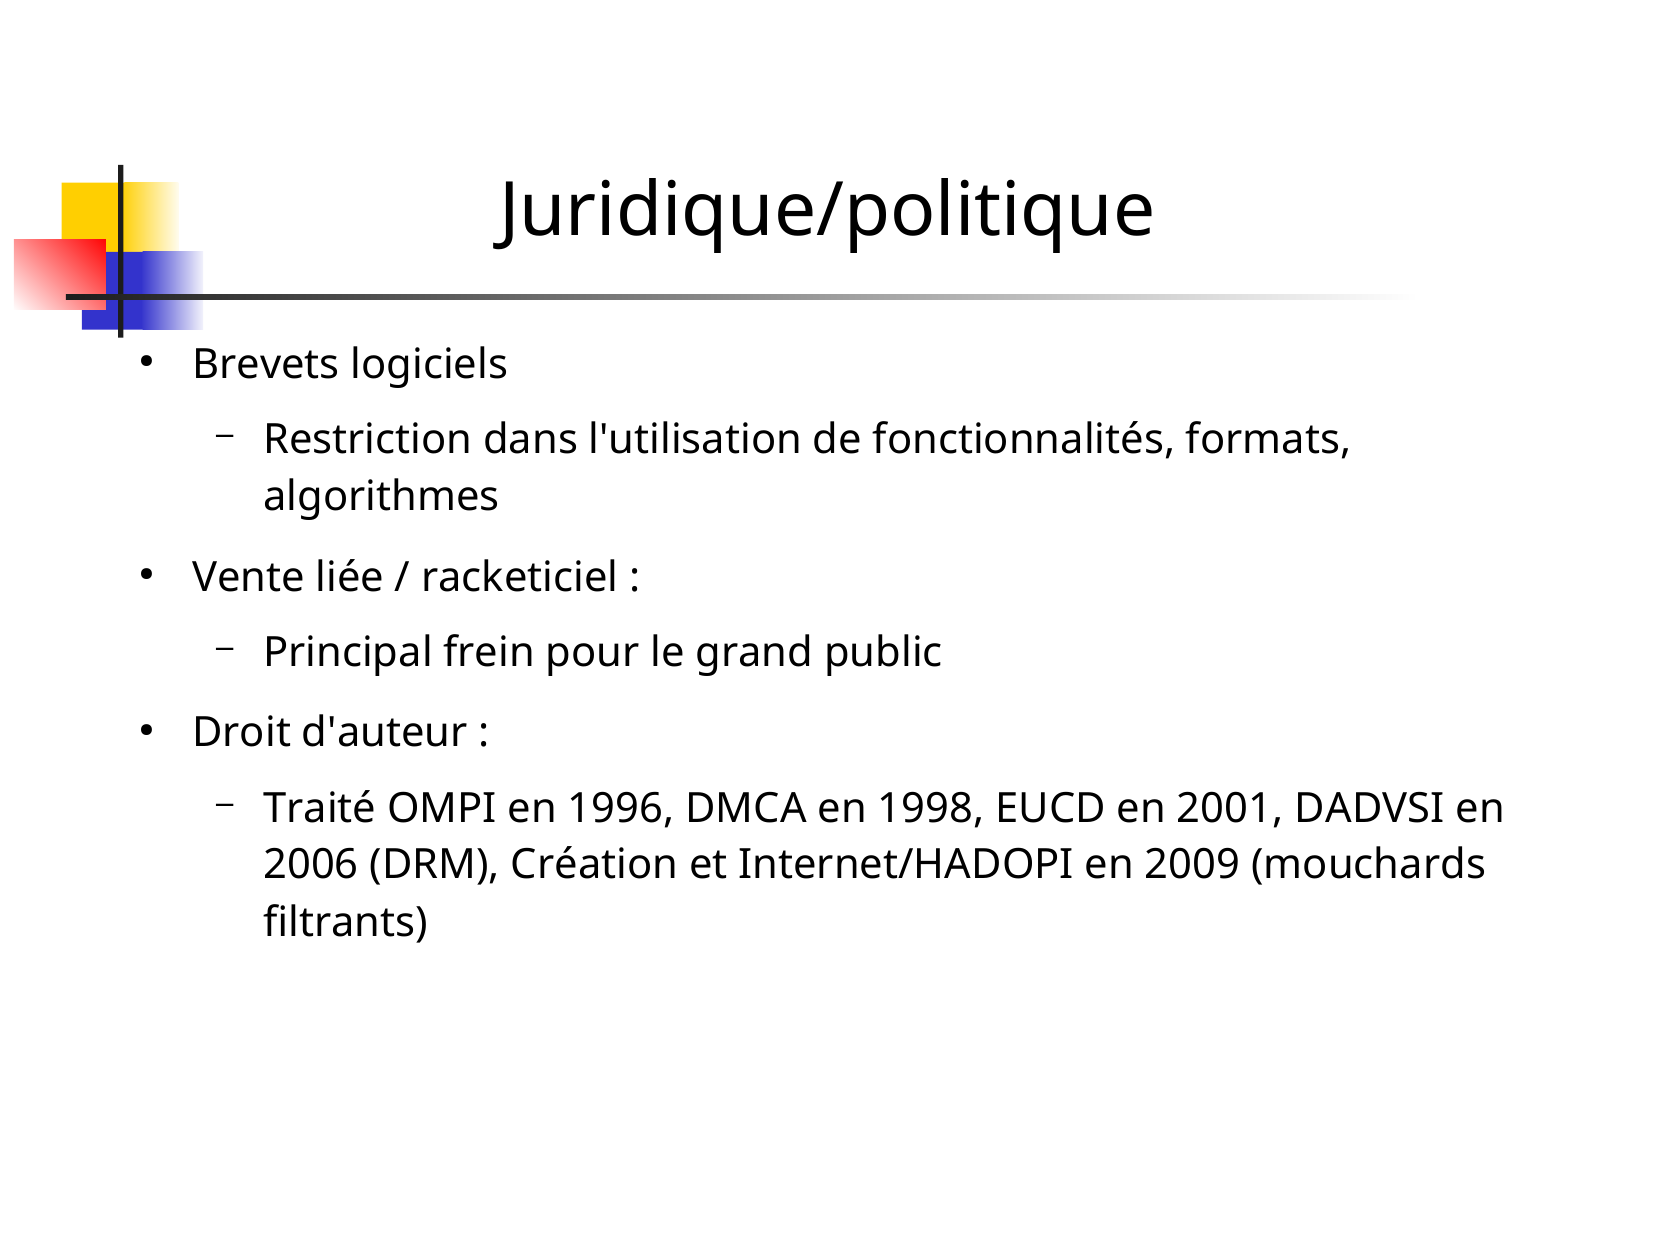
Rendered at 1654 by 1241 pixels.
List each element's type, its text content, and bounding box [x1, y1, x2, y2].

list Brevets logiciels Restriction dans l'utilisation de fonctionnalités, formats, algorithmes Vente liée / racketiciel : Principal frein pour le grand public Droit d'auteur : Traité OMPI en 1996, DMCA en 1998, EUCD en 2001, DADVSI en 2006 (DRM), Création et Internet/HADOPI en 2009 (mouchards filtrants) [121, 333, 1534, 1100]
title Juridique/politique [121, 102, 1534, 311]
